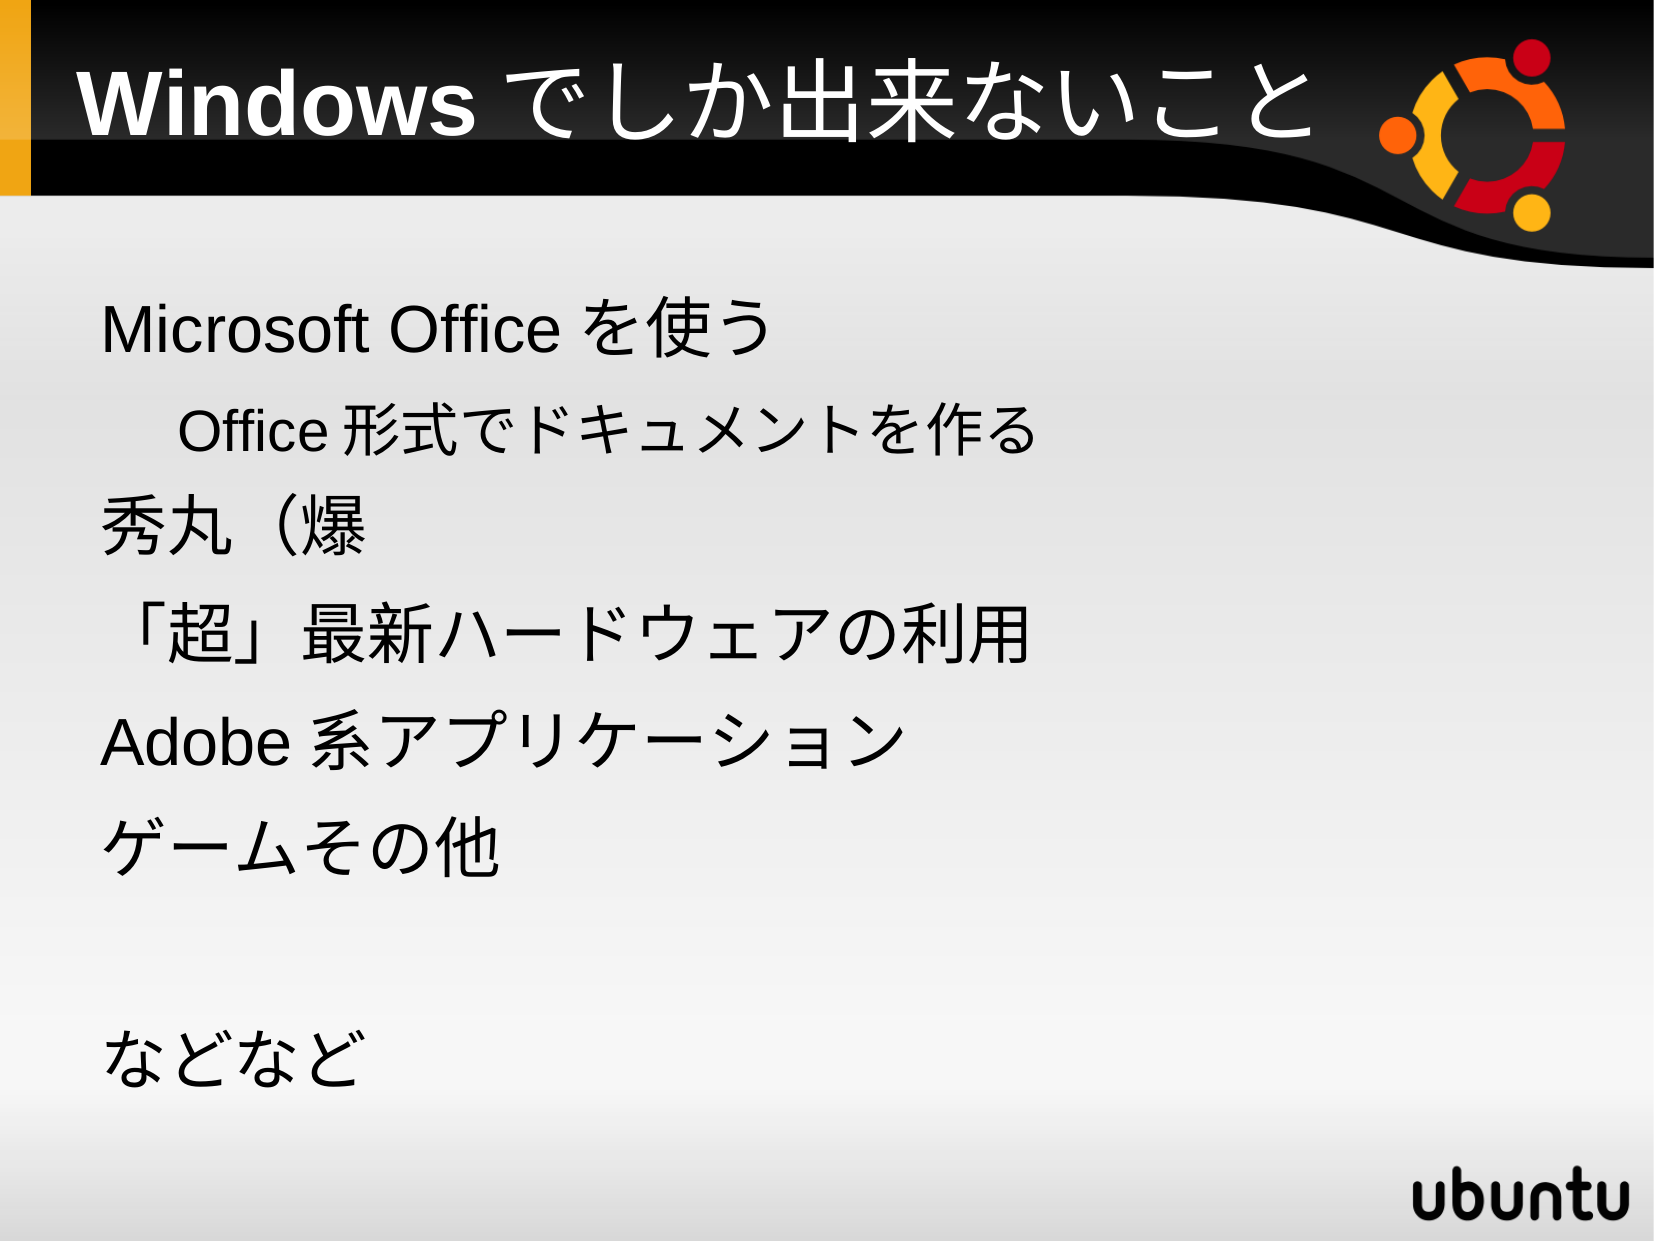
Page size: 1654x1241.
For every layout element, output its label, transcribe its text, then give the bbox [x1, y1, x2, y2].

title Windowsでしか出来ないこと [76, 7, 1565, 200]
list Microsoft Officeを使う Office形式でドキュメントを作る 秀丸（爆 「超」最新ハードウェアの利用 Adobe系アプリケーション ゲームその他 などなど [82, 290, 1571, 1104]
picture [0, 0, 1654, 1241]
